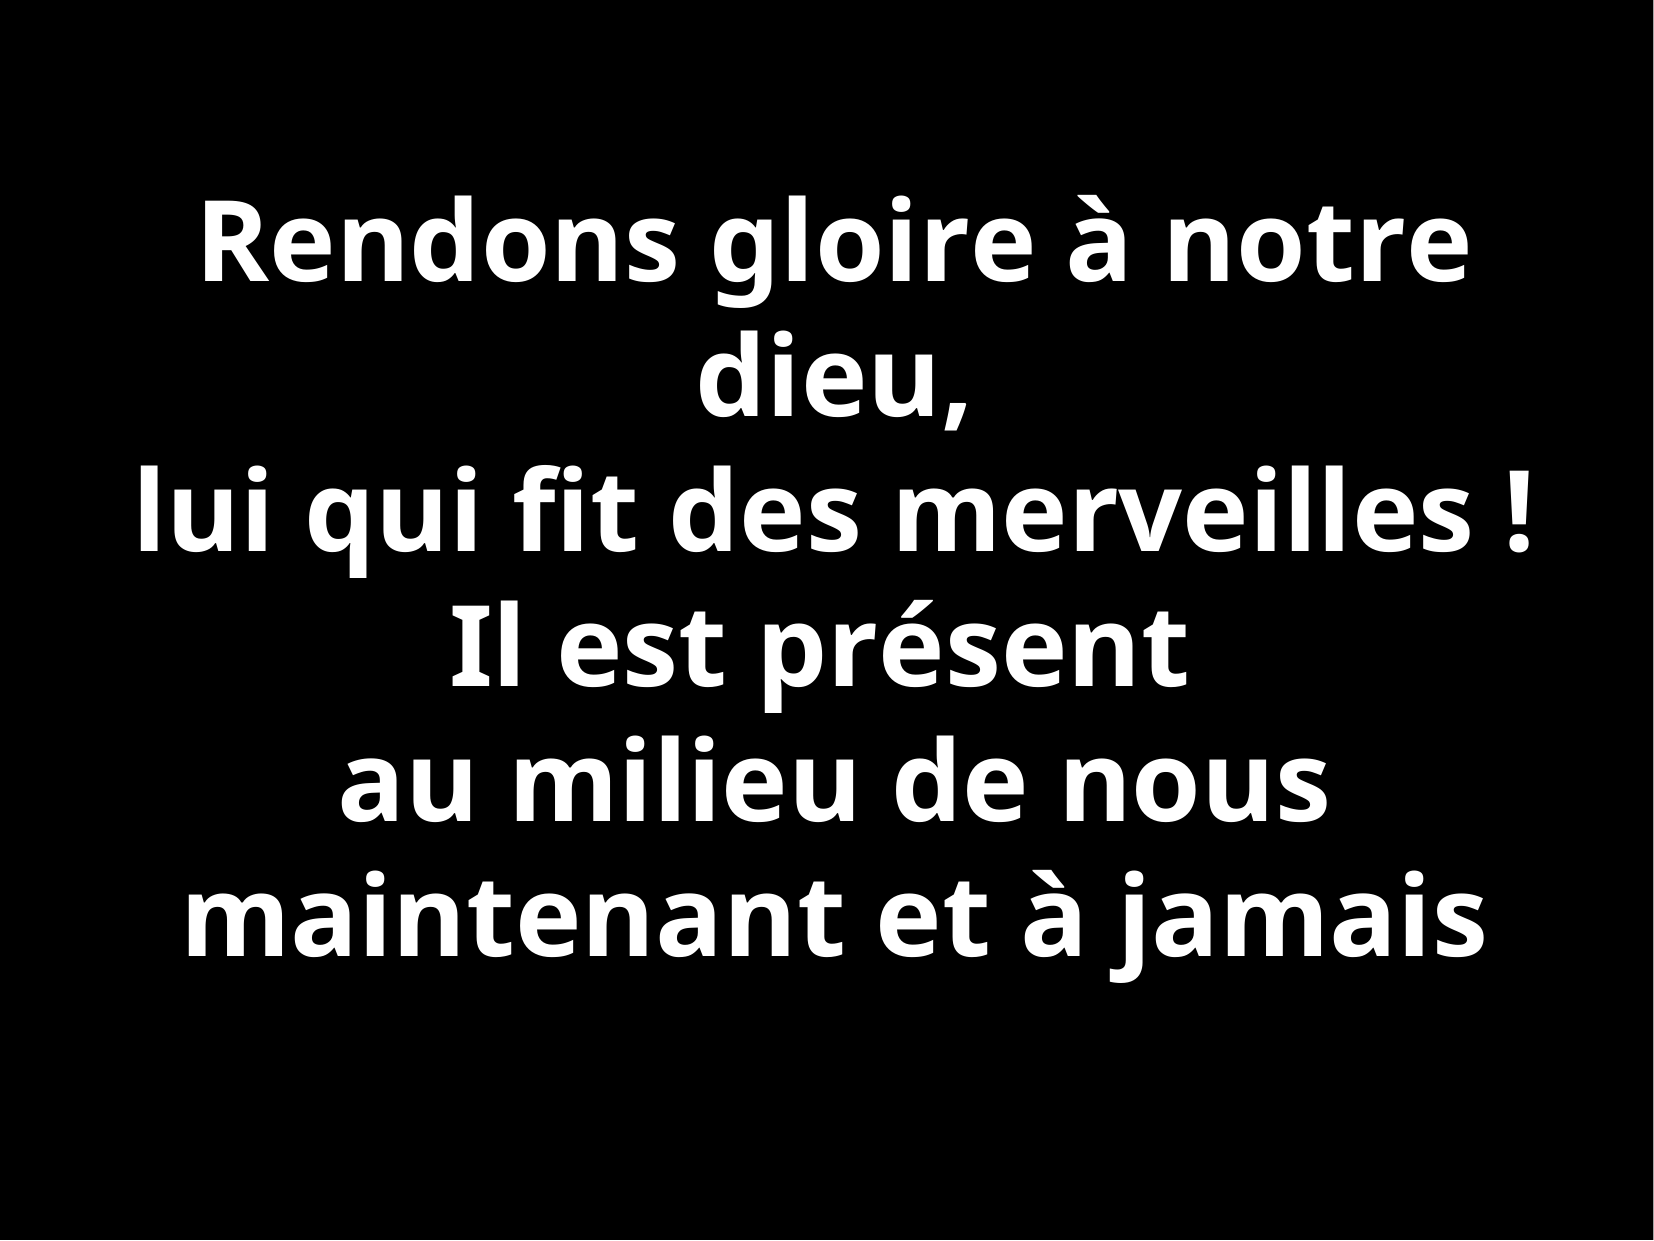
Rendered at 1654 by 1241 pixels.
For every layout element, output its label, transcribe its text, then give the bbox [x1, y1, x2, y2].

title Rendons gloire à notre dieu, lui qui fit des merveilles ! Il est présent au milieu de nous maintenant et à jamais [45, 73, 1625, 1211]
